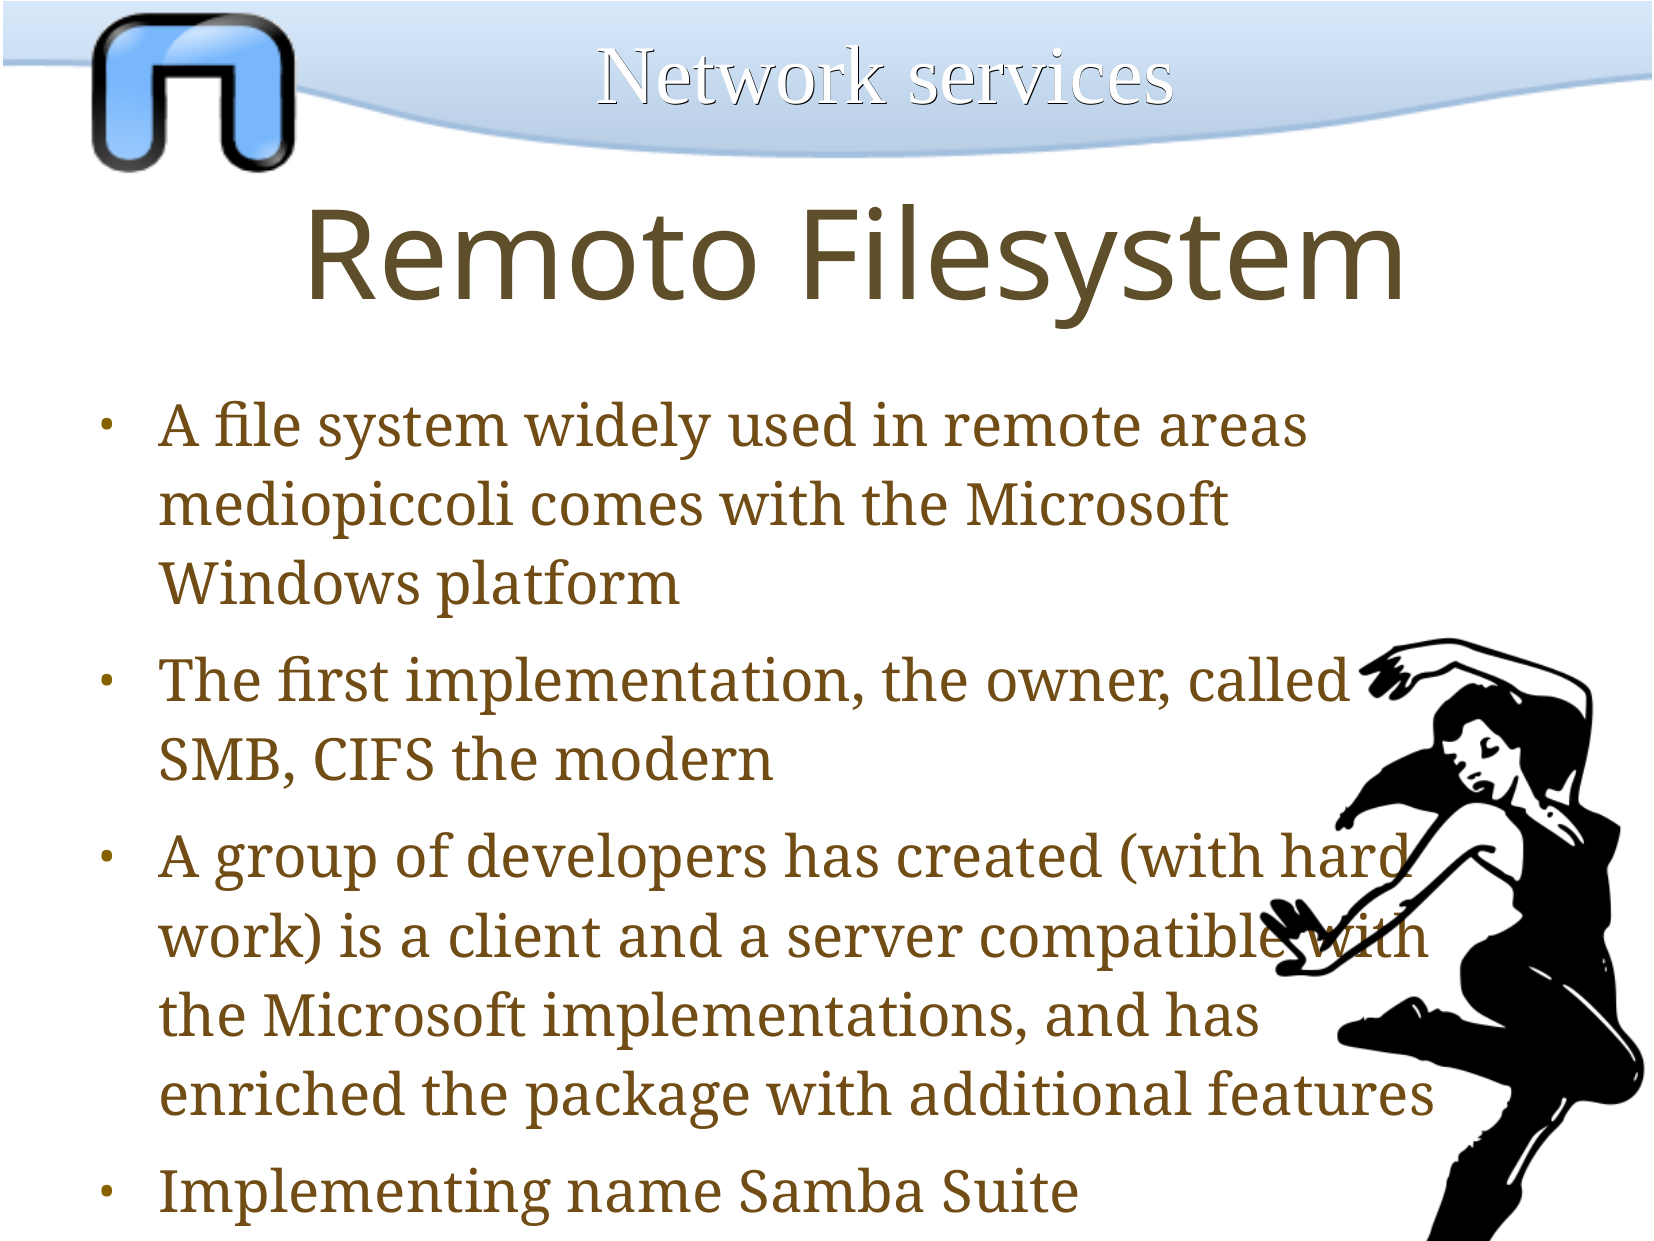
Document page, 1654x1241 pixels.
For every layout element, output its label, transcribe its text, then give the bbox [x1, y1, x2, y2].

text_box Network services [590, 29, 1182, 266]
list A file system widely used in remote areas mediopiccoli comes with the Microsoft Windows platform The first implementation, the owner, called SMB, CIFS the modern A group of developers has created (with hard work) is a client and a server compatible with the Microsoft implementations, and has enriched the package with additional features Implementing name Samba Suite [64, 383, 1477, 1183]
picture [0, 0, 1654, 1241]
title Remoto Filesystem [147, 88, 1565, 414]
